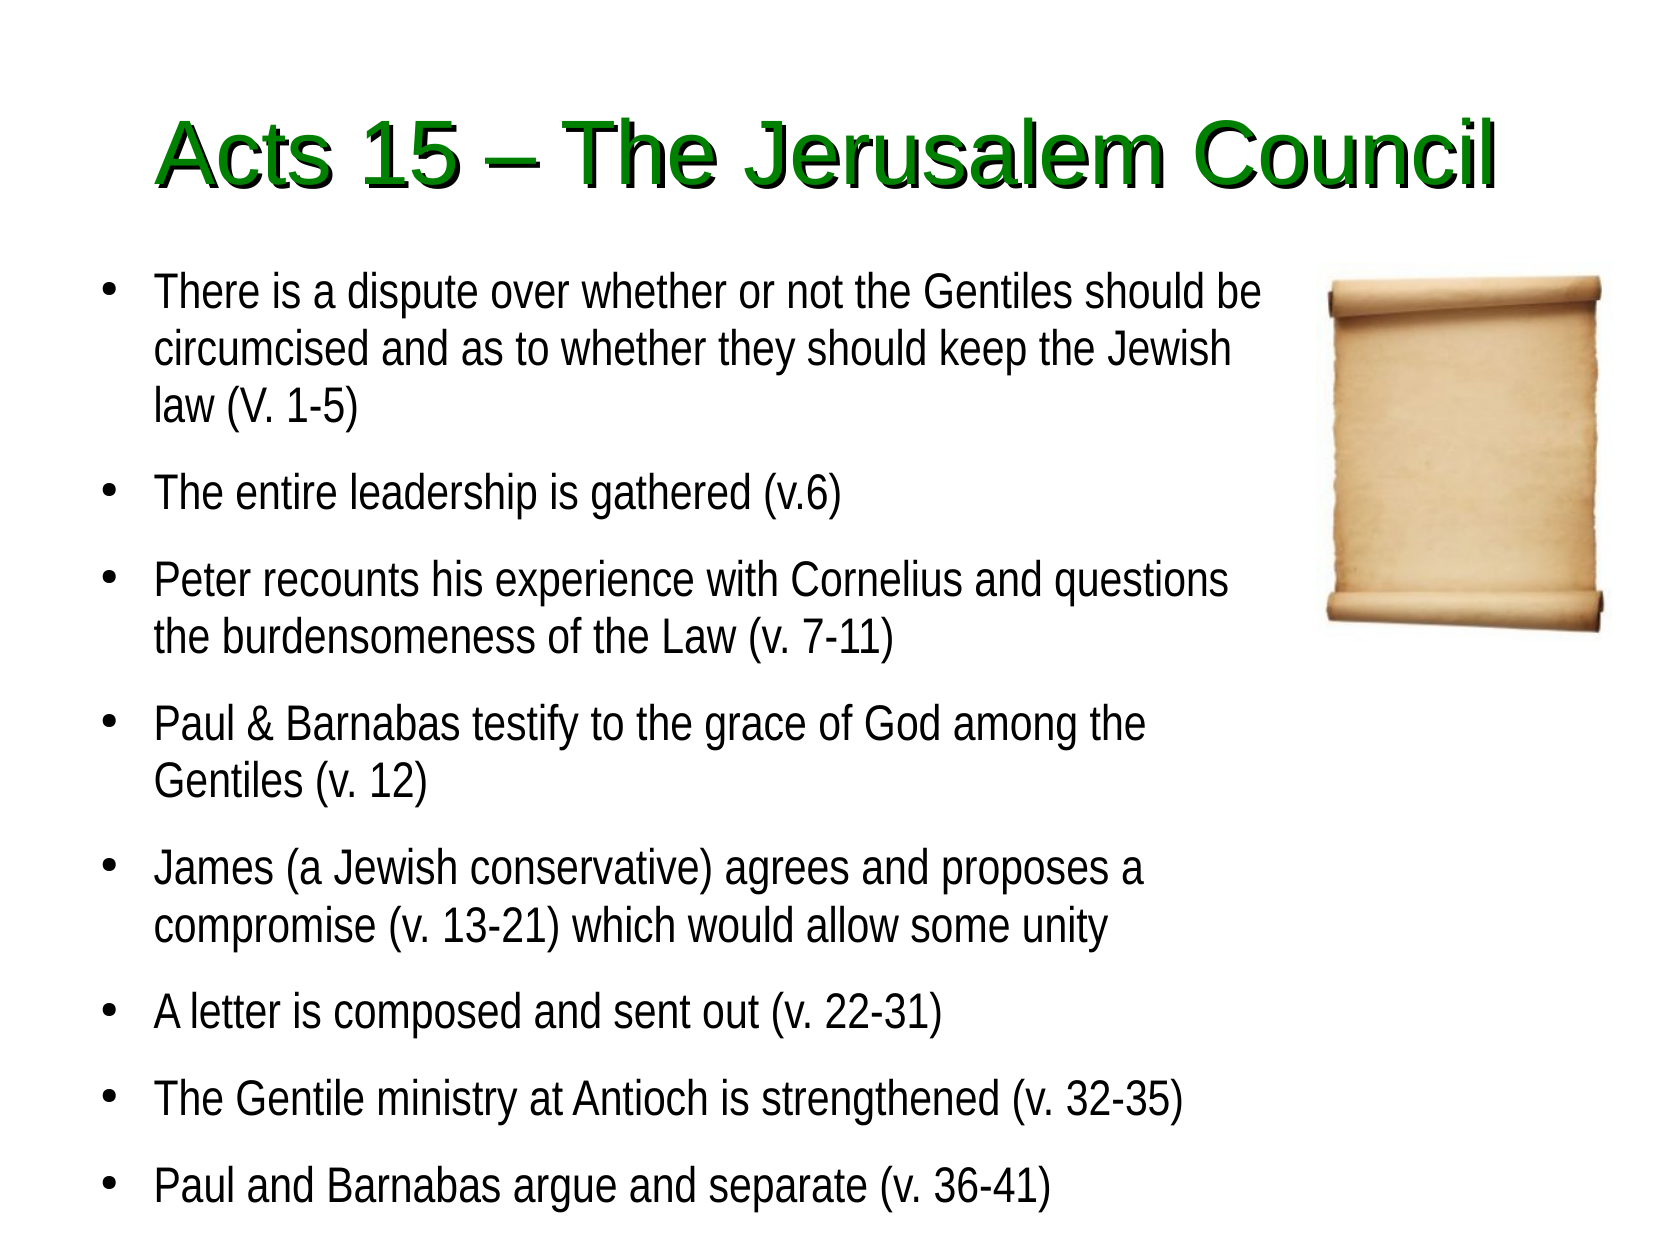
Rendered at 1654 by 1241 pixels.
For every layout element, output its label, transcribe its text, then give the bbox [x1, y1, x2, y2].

title Acts 15 – The Jerusalem Council [82, 56, 1571, 250]
picture [1316, 262, 1613, 644]
list There is a dispute over whether or not the Gentiles should be circumcised and as to whether they should keep the Jewish law (V. 1-5) The entire leadership is gathered (v.6) Peter recounts his experience with Cornelius and questions the burdensomeness of the Law (v. 7-11) Paul & Barnabas testify to the grace of God among the Gentiles (v. 12) James (a Jewish conservative) agrees and proposes a compromise (v. 13-21) which would allow some unity A letter is composed and sent out (v. 22-31) The Gentile ministry at Antioch is strengthened (v. 32-35) Paul and Barnabas argue and separate (v. 36-41) [82, 261, 1276, 1201]
